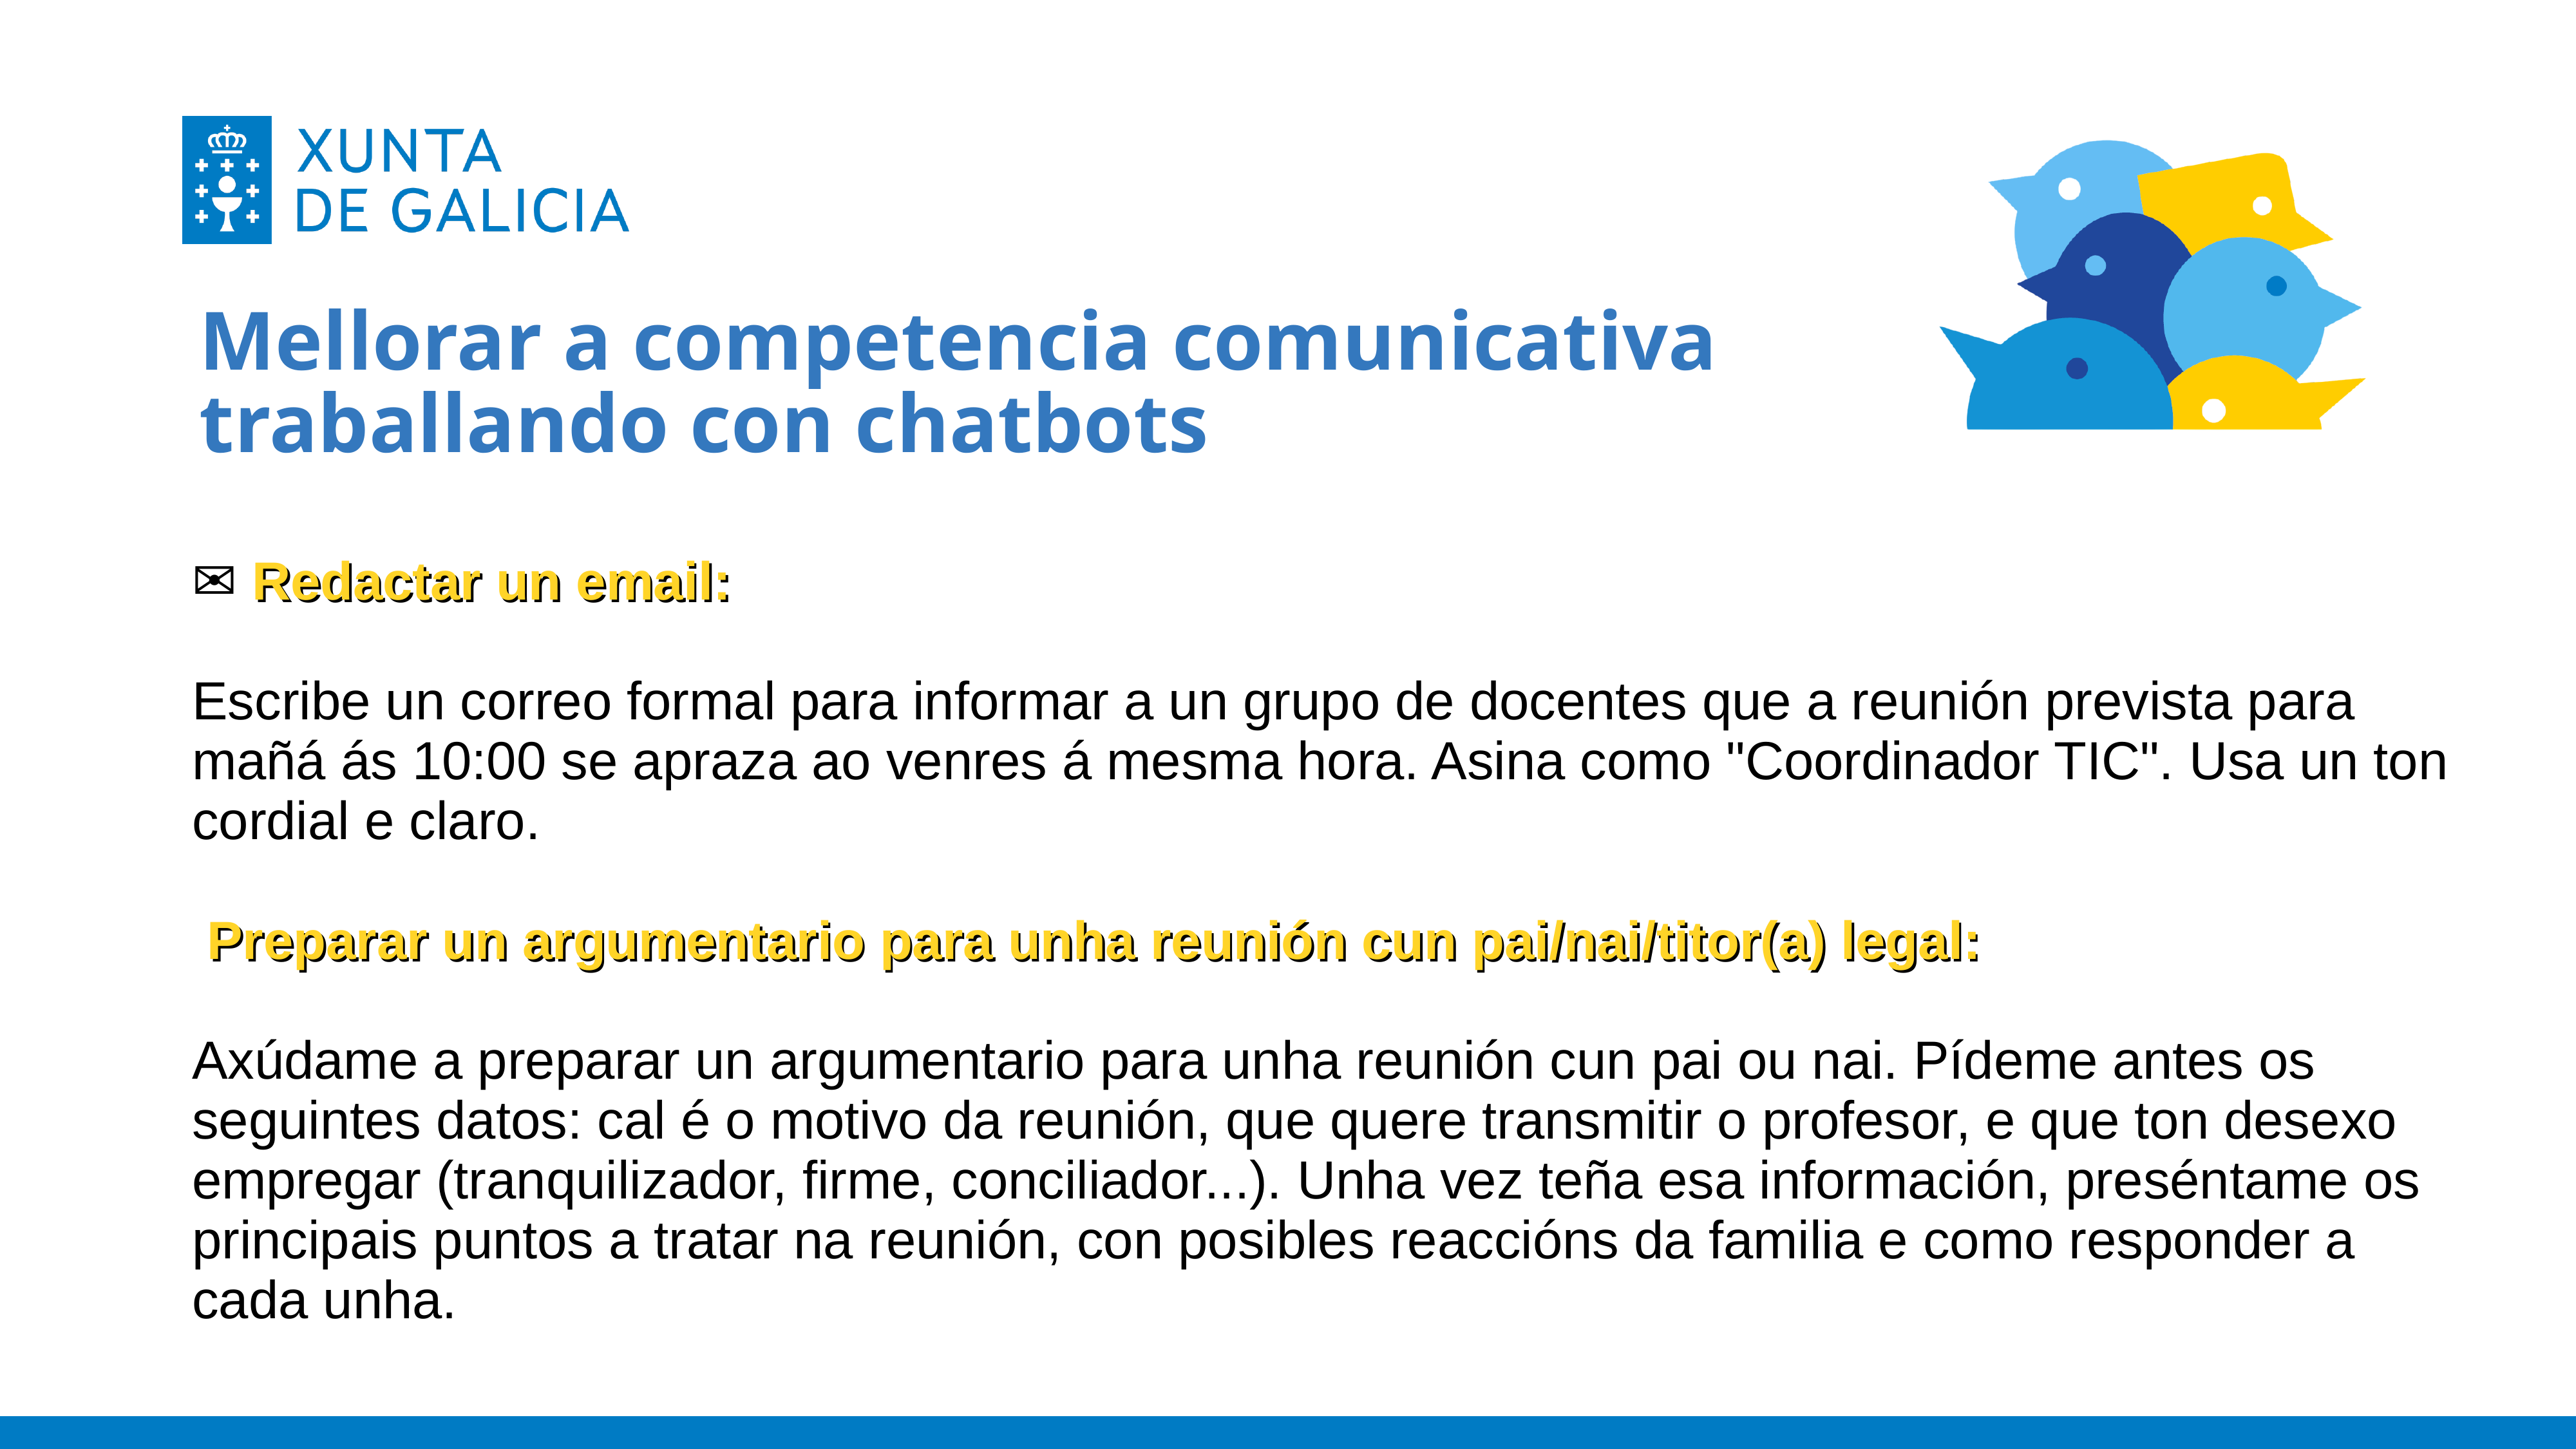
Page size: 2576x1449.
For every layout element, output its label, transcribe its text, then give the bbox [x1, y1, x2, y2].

picture [1902, 121, 2396, 433]
text_box Mellorar a competencia comunicativa traballando con chatbots [190, 299, 1933, 480]
text_box ✉️ Redactar un email: Escribe un correo formal para informar a un grupo de docentes que a reunión prevista para mañá ás 10:00 se apraza ao venres á mesma hora. Asina como "Coordinador TIC". Usa un ton cordial e claro. 👨‍👩‍👧 Preparar un argumentario para unha reunión cun pai/nai/titor(a) legal: Axúdame a preparar un argumentario para unha reunión cun pai ou nai. Pídeme antes os seguintes datos: cal é o motivo da reunión, que quere transmitir o profesor, e que ton desexo empregar (tranquilizador, firme, conciliador...). Unha vez teña esa información, preséntame os principais puntos a tratar na reunión, con posibles reaccións da familia e como responder a cada unha. [182, 486, 2472, 1362]
picture [182, 116, 629, 244]
text_box [0, 1416, 2576, 1449]
